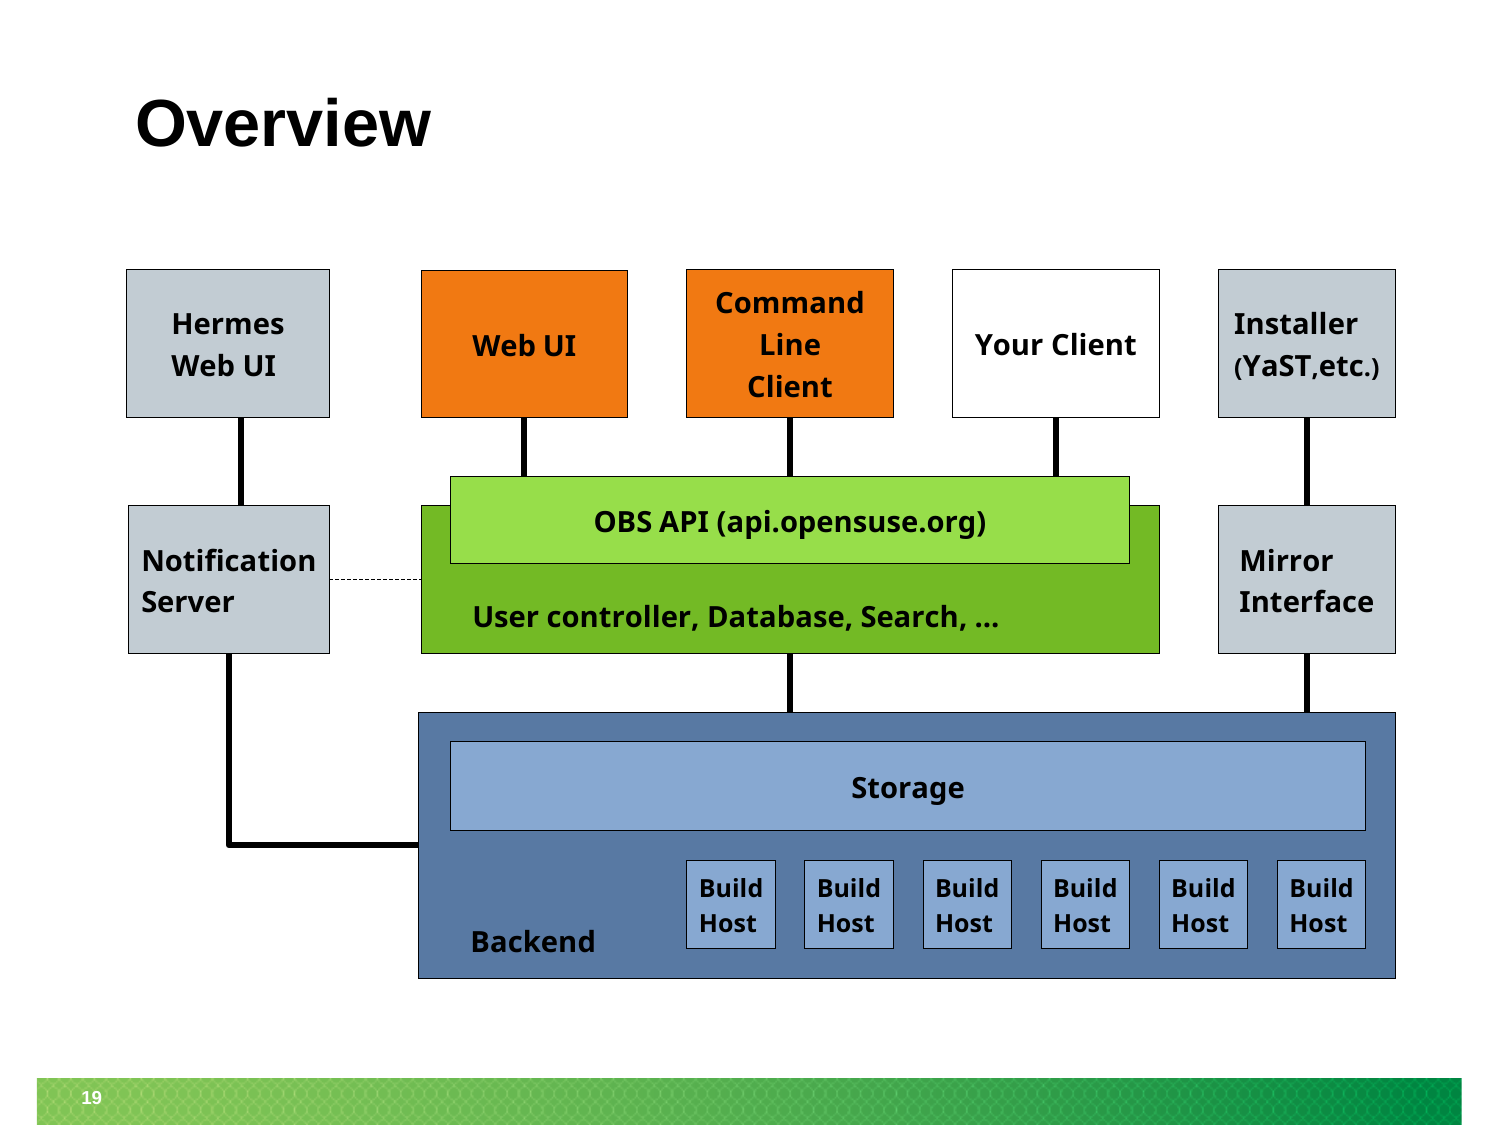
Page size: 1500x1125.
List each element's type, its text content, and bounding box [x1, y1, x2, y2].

text_box Build Host [1159, 860, 1248, 949]
text_box Storage [450, 741, 1366, 831]
text_box Command Line Client [686, 269, 894, 418]
text_box Web UI [421, 270, 628, 418]
text_box Installer (YaST,etc.) [1218, 269, 1396, 418]
text_box Backend [470, 919, 586, 957]
text_box [421, 505, 1160, 654]
text_box Build Host [1277, 860, 1366, 949]
text_box User controller, Database, Search, ... [472, 594, 985, 632]
text_box Build Host [686, 860, 776, 949]
text_box Hermes Web UI [126, 269, 330, 418]
text_box Your Client [952, 269, 1160, 418]
text_box Notification Server [128, 505, 330, 654]
title Overview [135, 41, 1372, 204]
text_box Build Host [923, 860, 1012, 949]
text_box Mirror Interface [1218, 505, 1396, 654]
text_box Build Host [804, 860, 894, 949]
text_box Build Host [1041, 860, 1130, 949]
text_box [418, 712, 1396, 979]
text_box OBS API (api.opensuse.org) [450, 476, 1130, 564]
picture [36, 1078, 1462, 1125]
